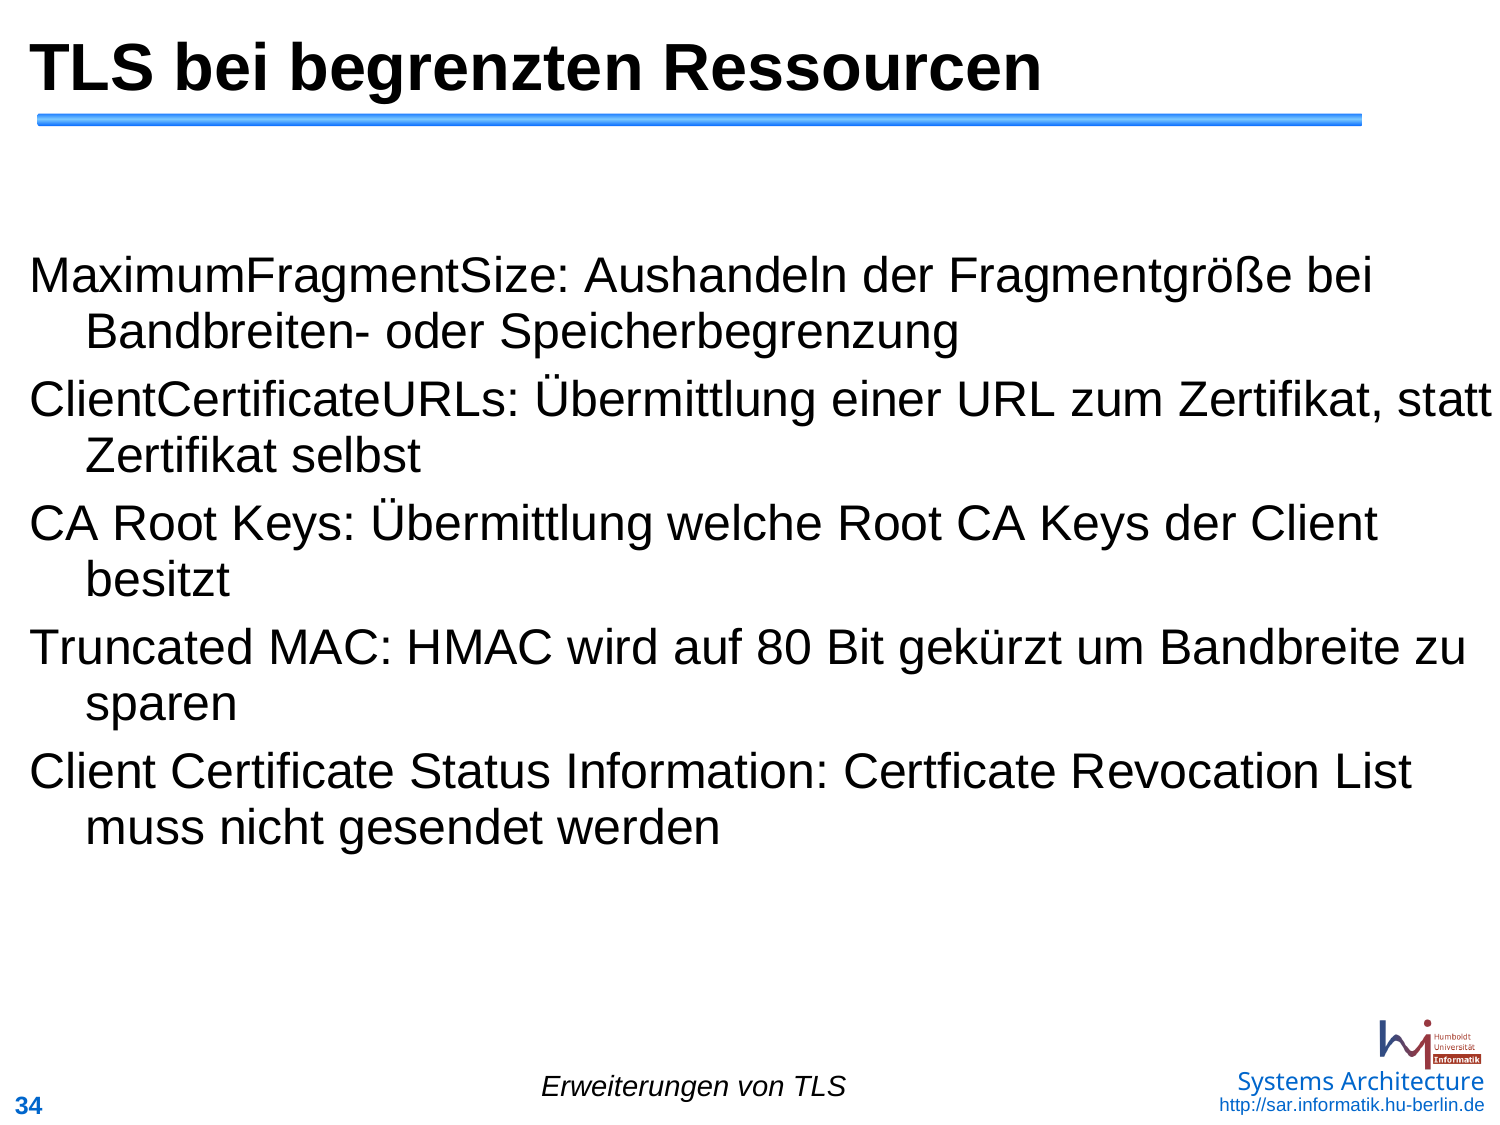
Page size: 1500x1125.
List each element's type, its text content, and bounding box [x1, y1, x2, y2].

list MaximumFragmentSize: Aushandeln der Fragmentgröße bei Bandbreiten- oder Speicherbegrenzung ClientCertificateURLs: Übermittlung einer URL zum Zertifikat, statt Zertifikat selbst CA Root Keys: Übermittlung welche Root CA Keys der Client besitzt Truncated MAC: HMAC wird auf 80 Bit gekürzt um Bandbreite zu sparen Client Certificate Status Information: Certficate Revocation List muss nicht gesendet werden [29, 247, 1500, 878]
title TLS bei begrenzten Ressourcen [29, 19, 1500, 115]
text_box Erweiterungen von TLS [442, 1062, 945, 1111]
picture [1376, 1016, 1483, 1071]
